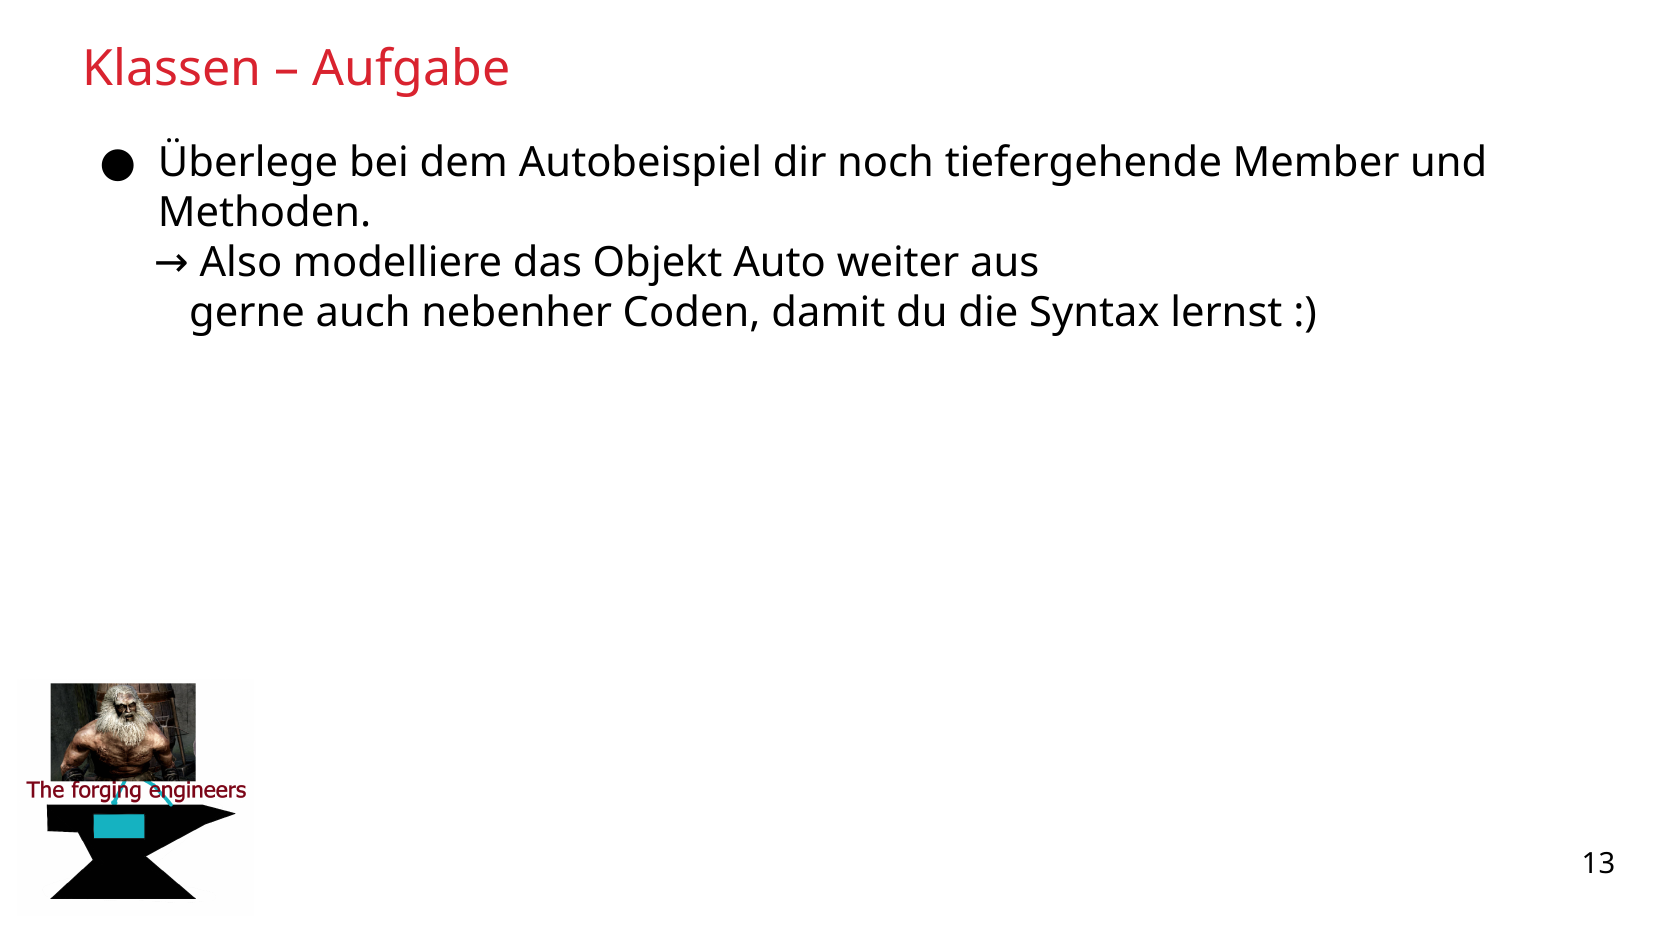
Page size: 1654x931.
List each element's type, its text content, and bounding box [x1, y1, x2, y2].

text_box Überlege bei dem Autobeispiel dir noch tiefergehende Member und Methoden. → Also modelliere das Objekt Auto weiter aus gerne auch nebenher Coden, damit du die Syntax lernst :) [82, 135, 1560, 355]
picture [17, 679, 254, 916]
title Klassen – Aufgabe [82, 37, 1571, 95]
